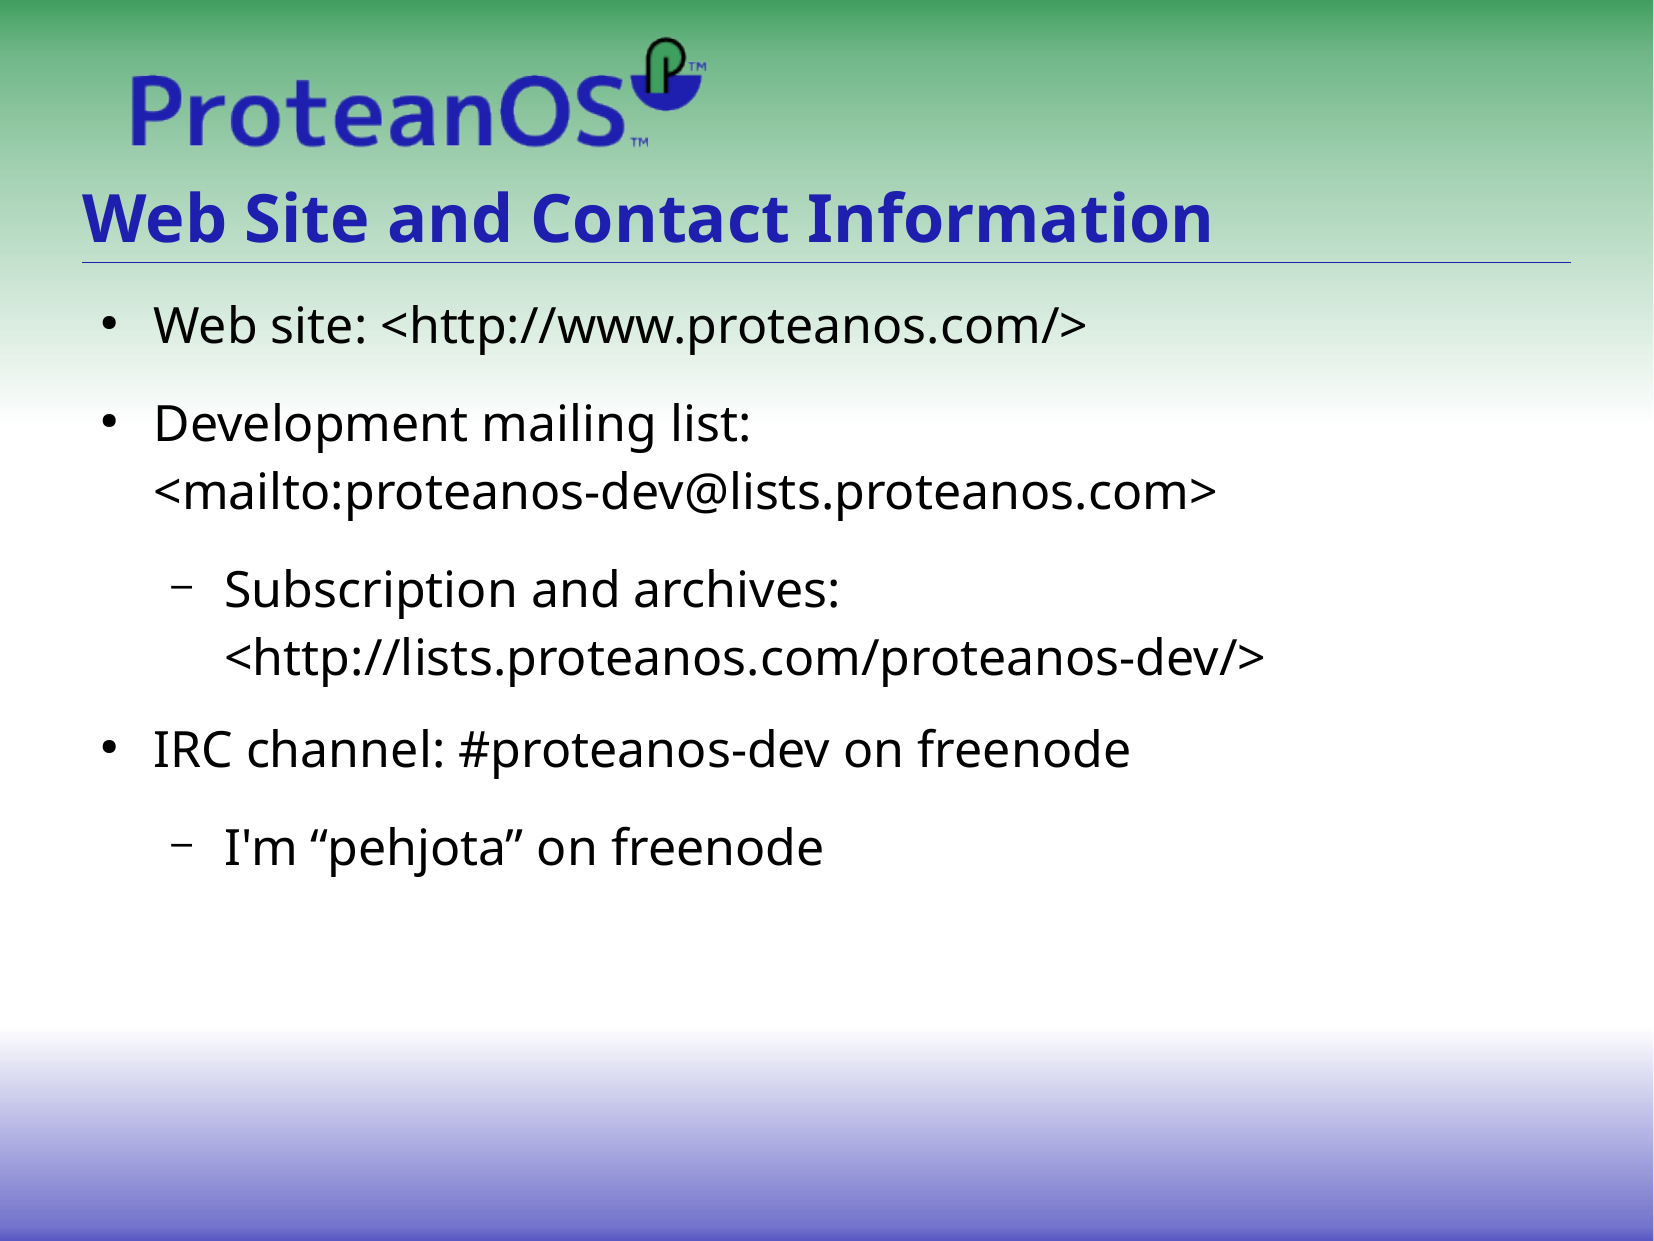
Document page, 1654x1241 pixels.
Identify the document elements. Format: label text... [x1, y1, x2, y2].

picture [0, 1027, 1654, 1241]
list Web site: <http://www.proteanos.com/> Development mailing list: <mailto:proteanos-dev@lists.proteanos.com> Subscription and archives: <http://lists.proteanos.com/proteanos-dev/> IRC channel: #proteanos-dev on freenode I'm “pehjota” on freenode [82, 290, 1571, 1010]
title Web Site and Contact Information [82, 150, 1571, 263]
picture [0, 0, 1654, 426]
